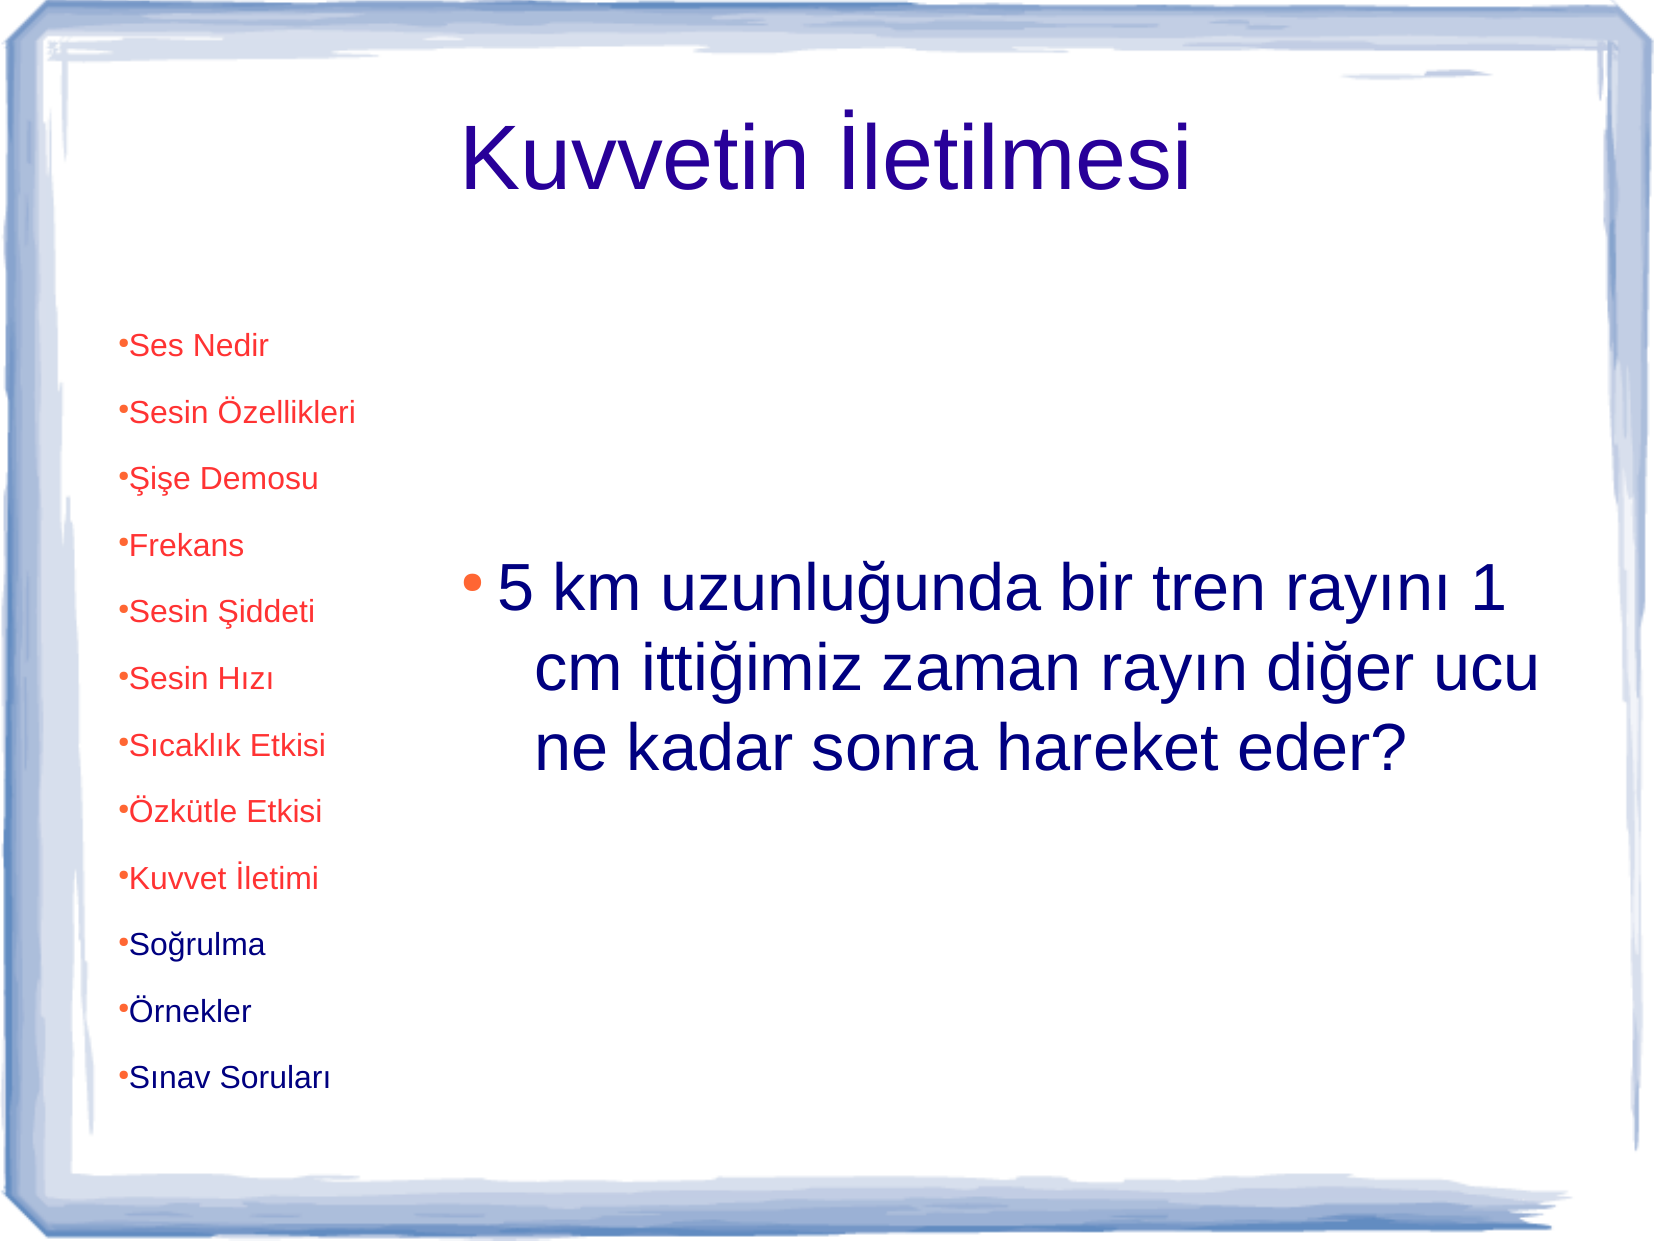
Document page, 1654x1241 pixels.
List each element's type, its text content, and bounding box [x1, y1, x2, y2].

list 5 km uzunluğunda bir tren rayını 1 cm ittiğimiz zaman rayın diğer ucu ne kadar sonra hareket eder? [460, 324, 1572, 1004]
list Ses Nedir Sesin Özellikleri Şişe Demosu Frekans Sesin Şiddeti Sesin Hızı Sıcaklık Etkisi Özkütle Etkisi Kuvvet İletimi Soğrulma Örnekler Sınav Soruları [118, 324, 438, 1097]
title Kuvvetin İletilmesi [82, 49, 1571, 257]
